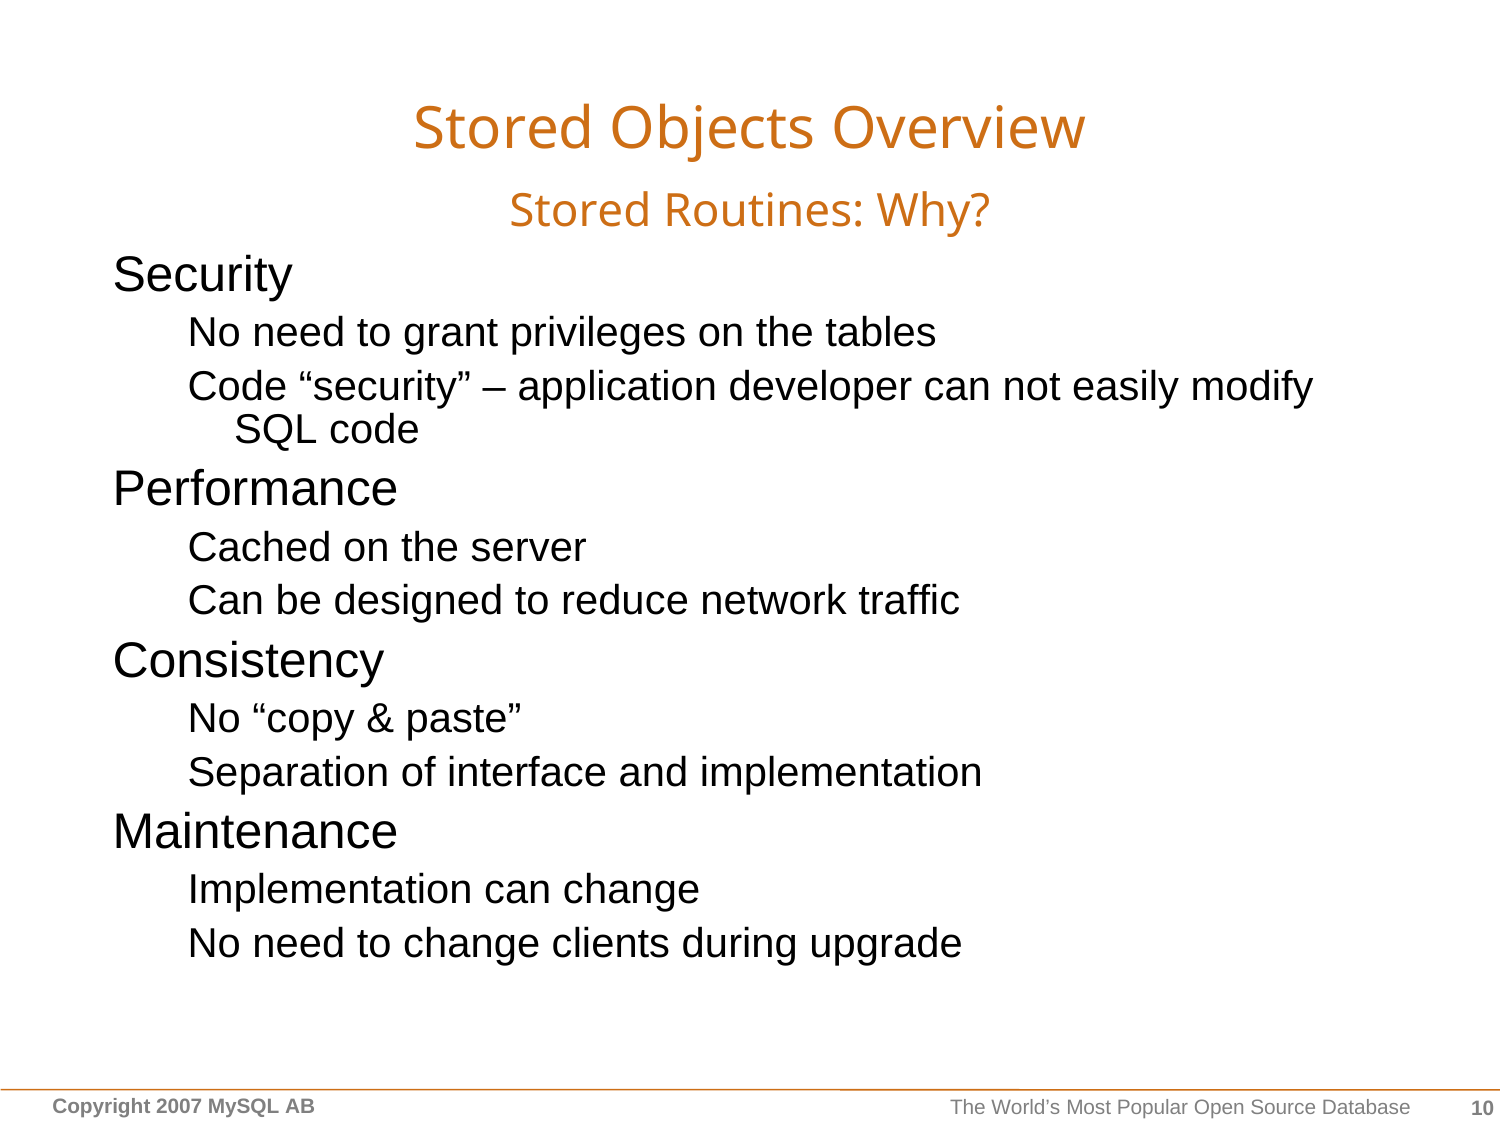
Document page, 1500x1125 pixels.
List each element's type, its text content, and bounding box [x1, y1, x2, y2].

list Security No need to grant privileges on the tables Code “security” – application developer can not easily modify SQL code Performance Cached on the server Can be designed to reduce network traffic Consistency No “copy & paste” Separation of interface and implementation Maintenance Implementation can change No need to change clients during upgrade [112, 249, 1388, 1098]
title Stored Objects Overview Stored Routines: Why? [0, 77, 1500, 236]
